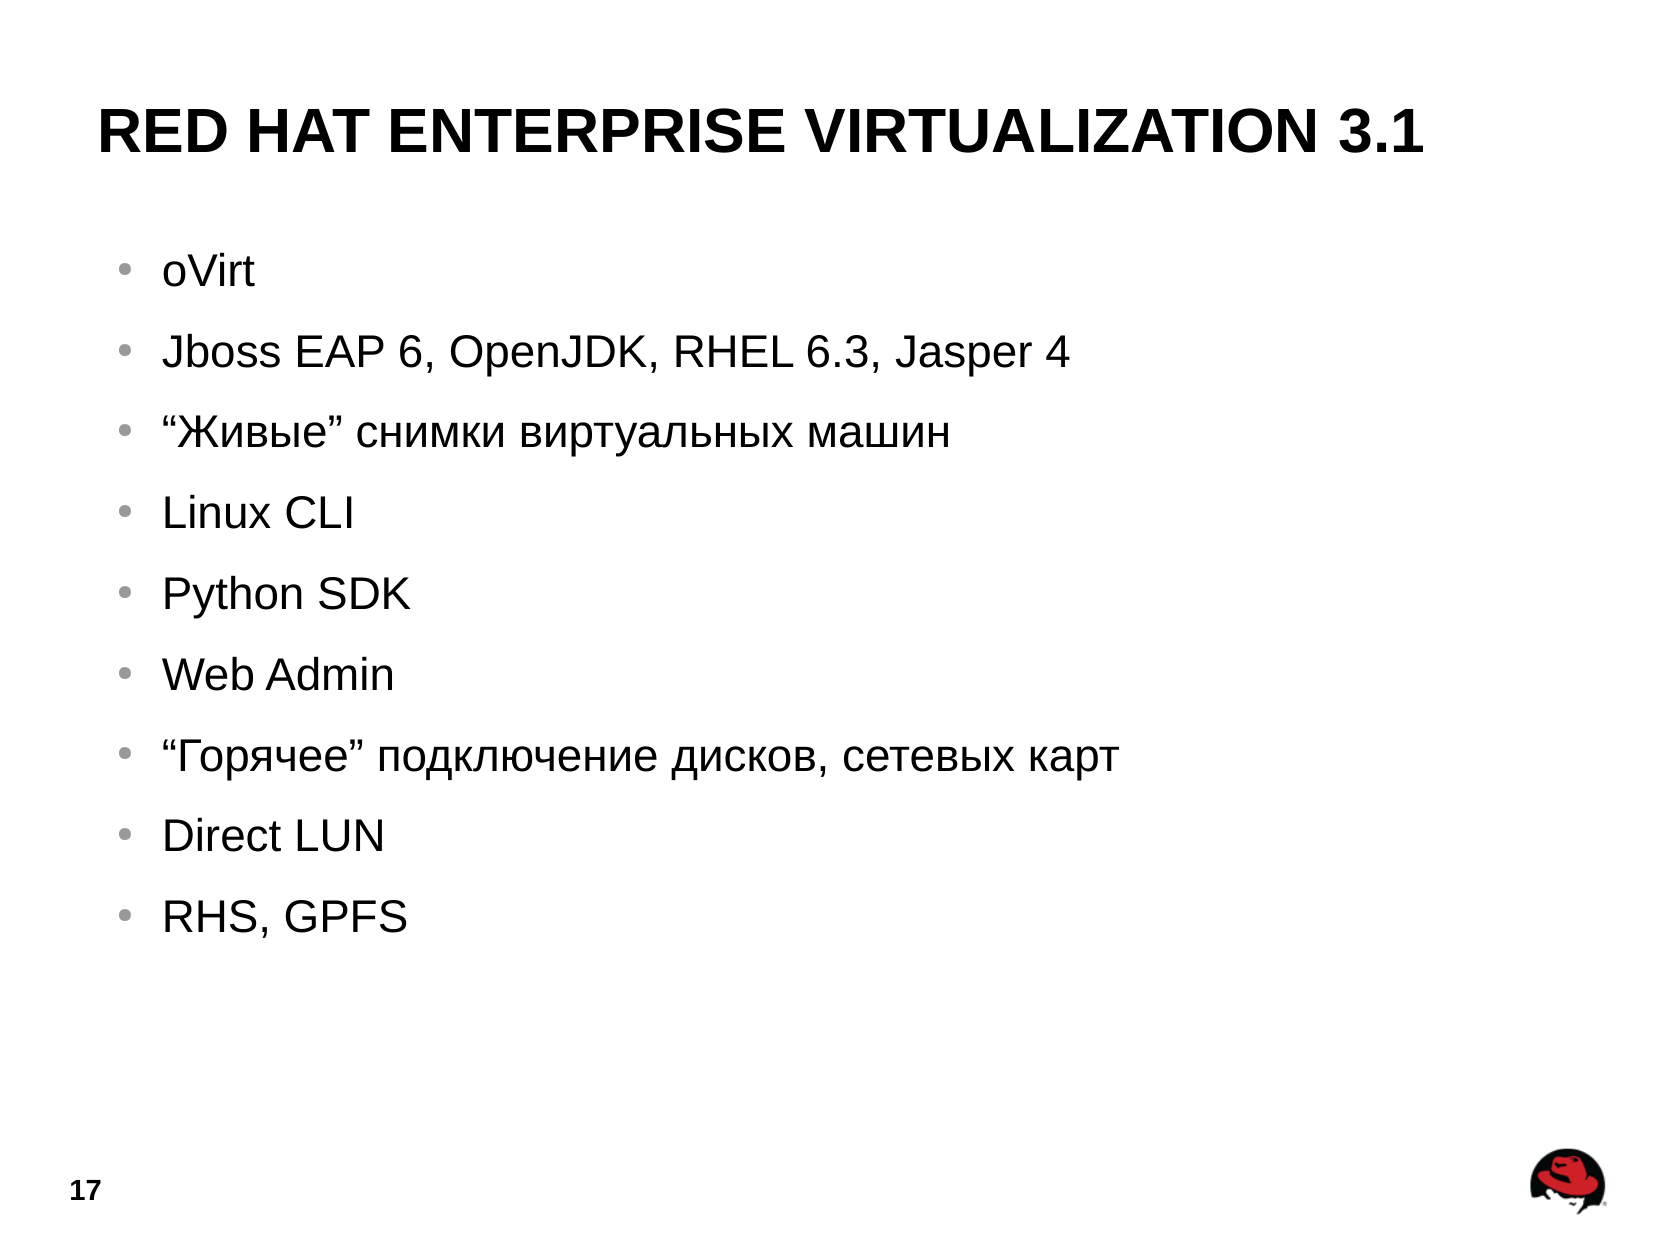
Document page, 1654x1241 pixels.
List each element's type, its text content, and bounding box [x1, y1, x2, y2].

picture [1529, 1146, 1613, 1224]
list oVirt Jboss EAP 6, OpenJDK, RHEL 6.3, Jasper 4 “Живые” снимки виртуальных машин Linux CLI Python SDK Web Admin “Горячее” подключение дисков, сетевых карт Direct LUN RHS, GPFS [86, 244, 1576, 1039]
title RED HAT ENTERPRISE VIRTUALIZATION 3.1 [82, 29, 1571, 233]
